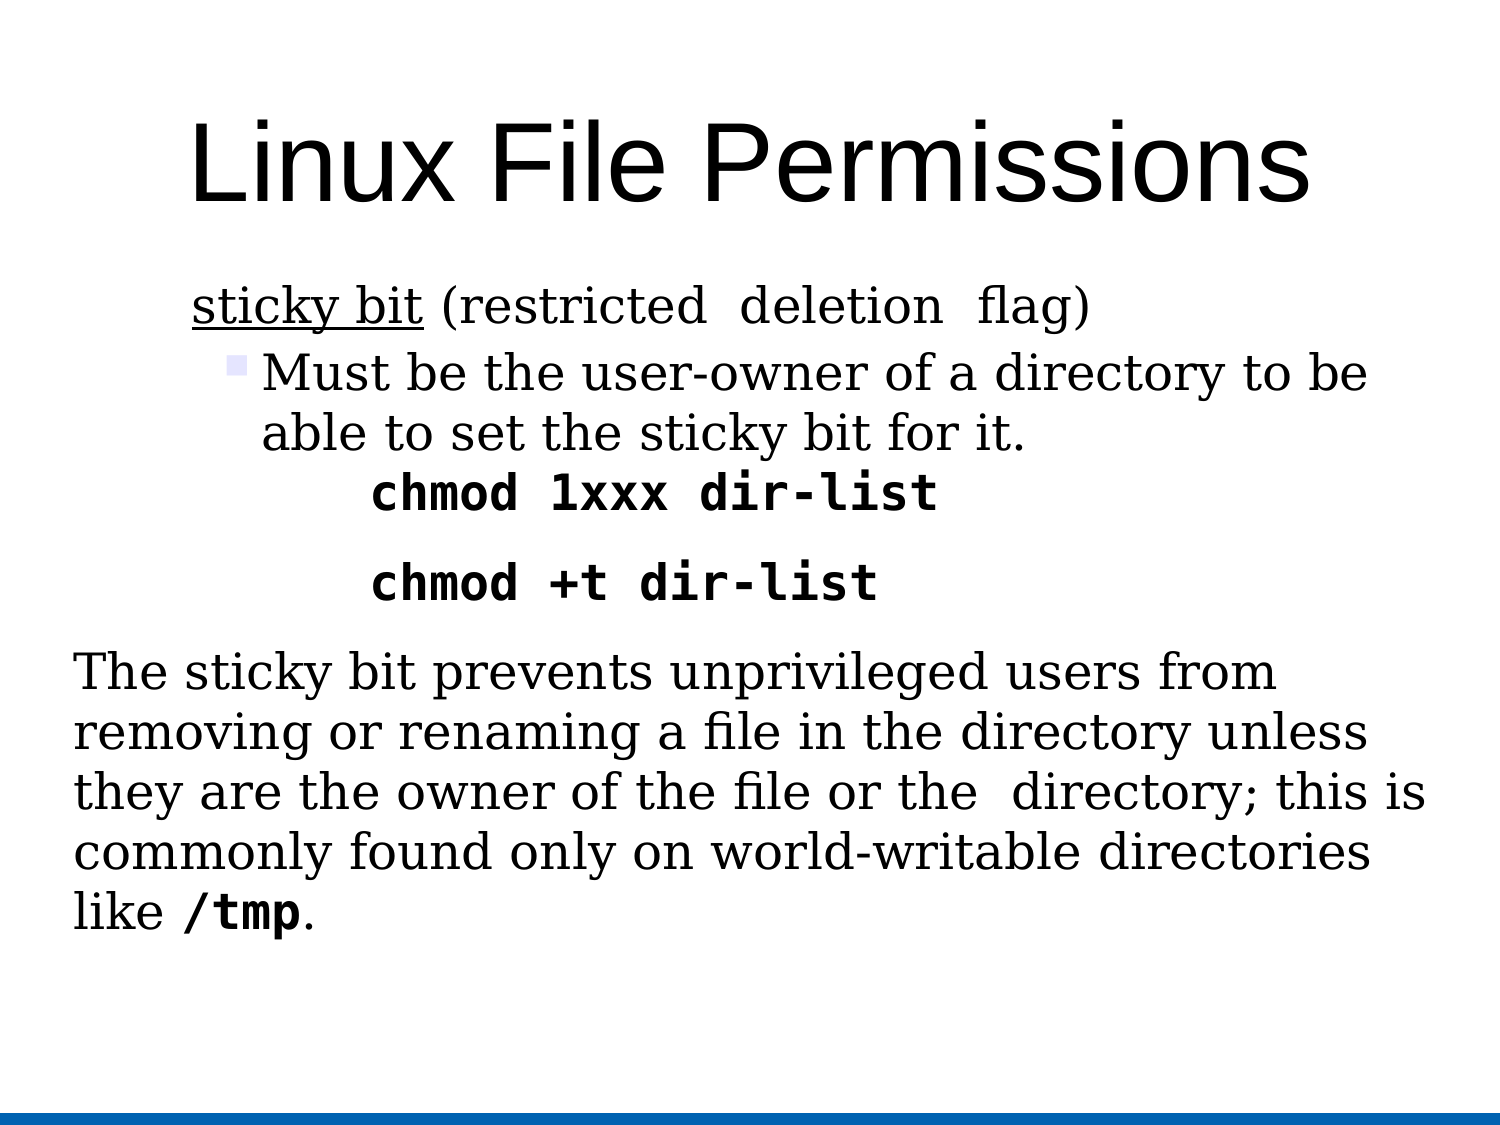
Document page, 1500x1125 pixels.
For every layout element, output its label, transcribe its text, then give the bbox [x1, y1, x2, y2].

list sticky bit (restricted deletion flag) Must be the user-owner of a directory to be able to set the sticky bit for it. chmod 1xxx dir-list chmod +t dir-list The sticky bit prevents unprivileged users from removing or renaming a file in the directory unless they are the owner of the file or the directory; this is commonly found only on world-writable directories like /tmp. [59, 265, 1477, 1004]
title Linux File Permissions [112, 62, 1388, 250]
